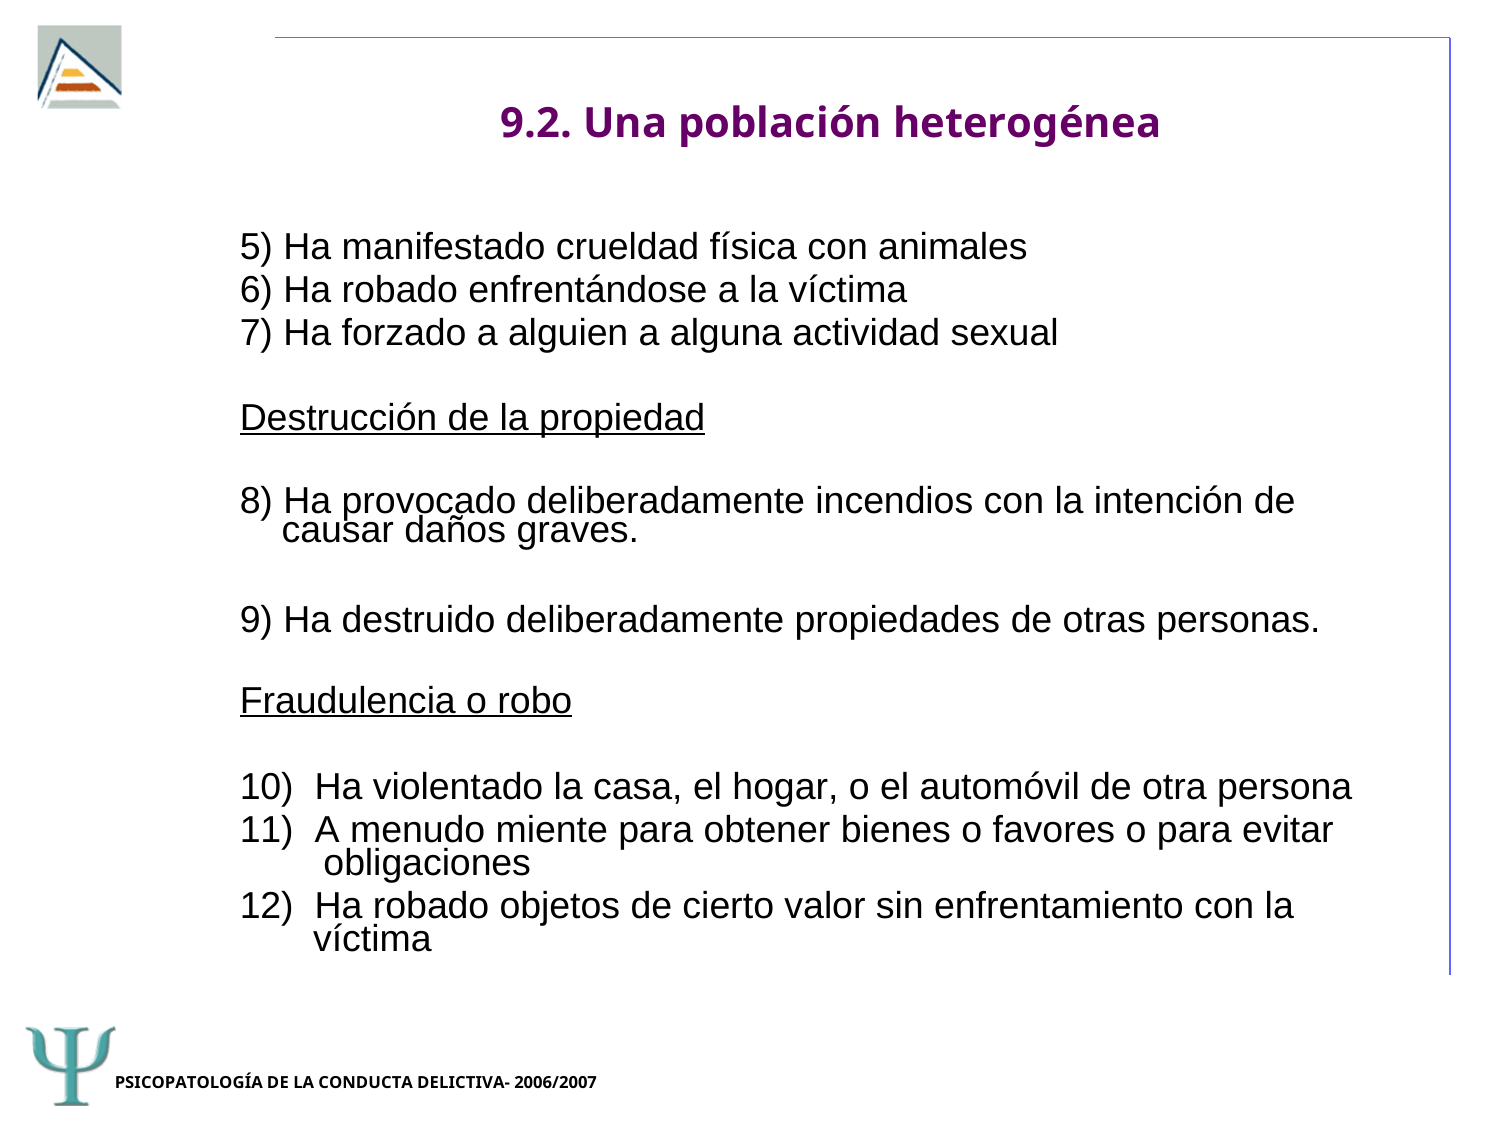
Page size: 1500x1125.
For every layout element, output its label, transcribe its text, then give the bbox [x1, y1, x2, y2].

picture [37, 24, 122, 109]
title 9.2. Una población heterogénea [262, 74, 1401, 168]
list 5) Ha manifestado crueldad física con animales 6) Ha robado enfrentándose a la víctima 7) Ha forzado a alguien a alguna actividad sexual Destrucción de la propiedad 8) Ha provocado deliberadamente incendios con la intención de causar daños graves. 9) Ha destruido deliberadamente propiedades de otras personas. Fraudulencia o robo 10) Ha violentado la casa, el hogar, o el automóvil de otra persona 11) A menudo miente para obtener bienes o favores o para evitar obligaciones 12) Ha robado objetos de cierto valor sin enfrentamiento con la víctima [75, 224, 1426, 1125]
picture [24, 1024, 75, 1106]
